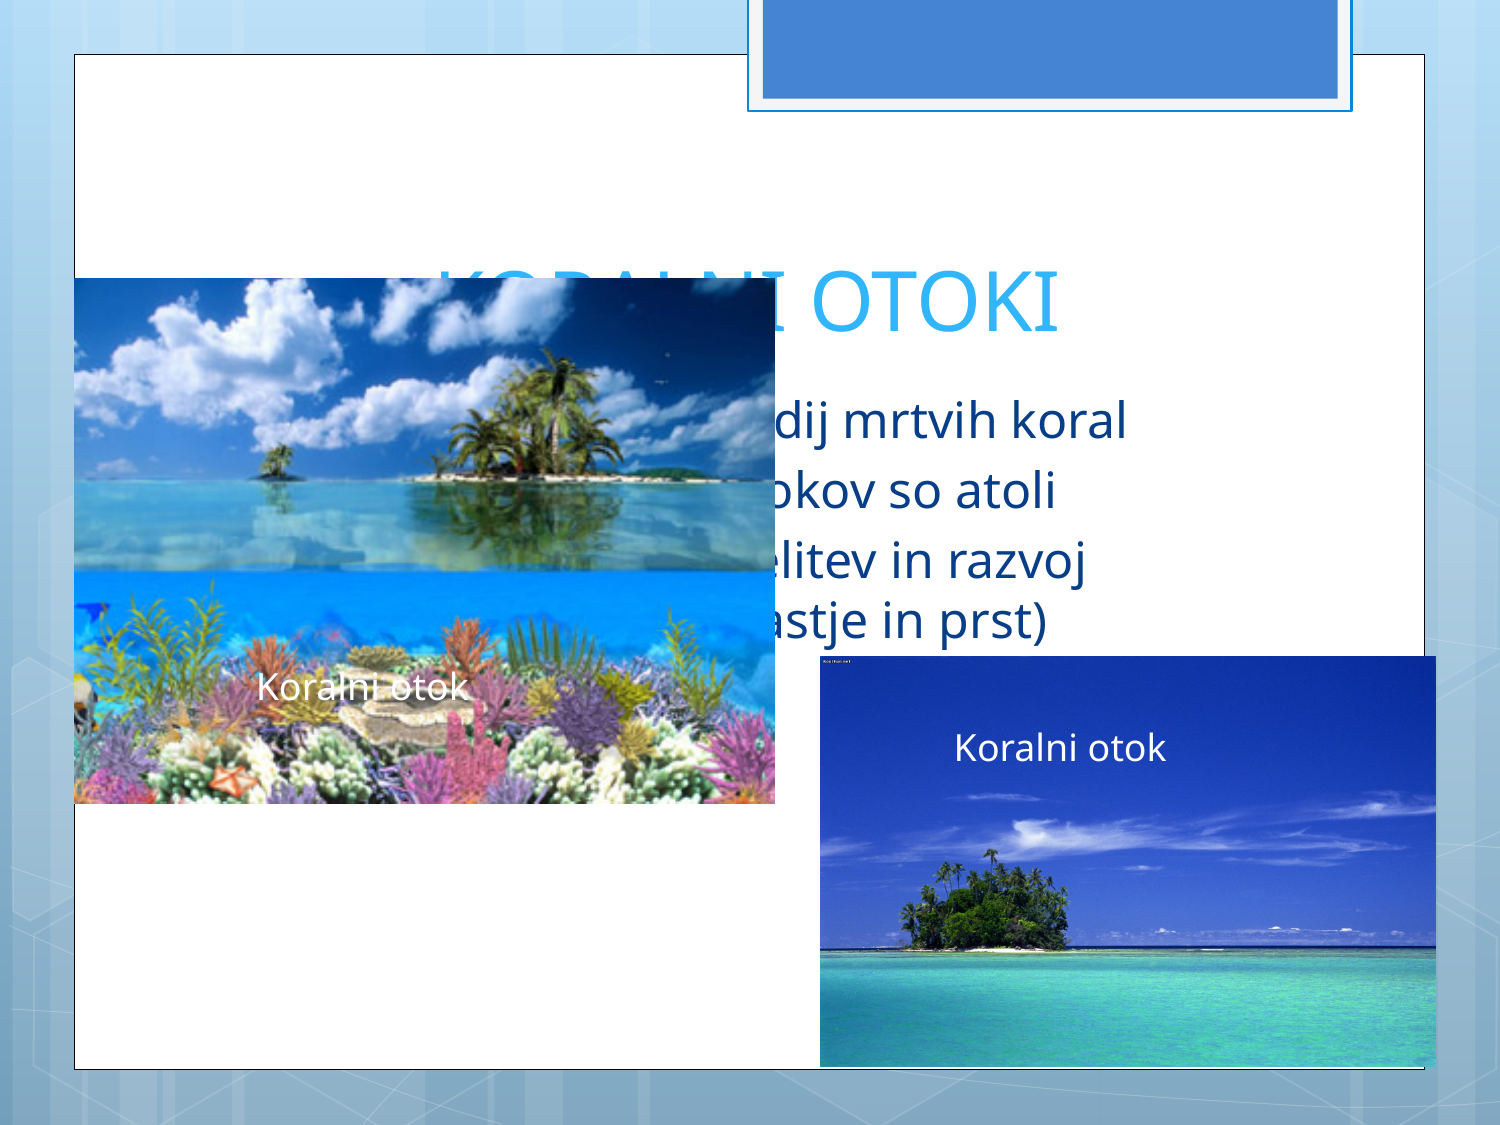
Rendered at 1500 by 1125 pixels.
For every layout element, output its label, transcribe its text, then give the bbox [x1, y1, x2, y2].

picture [820, 656, 1436, 1067]
list So iz apnenčastih ogrodij mrtvih koral Posebna oblika teh otokov so atoli Manj primerni za poselitev in razvoj gospodarstva (revno rastje in prst) [171, 381, 1283, 957]
text_box Koralni otok [241, 655, 608, 716]
title KORALNI OTOKI [171, 168, 1324, 356]
text_box Koralni otok [939, 716, 1247, 776]
picture [74, 278, 775, 804]
